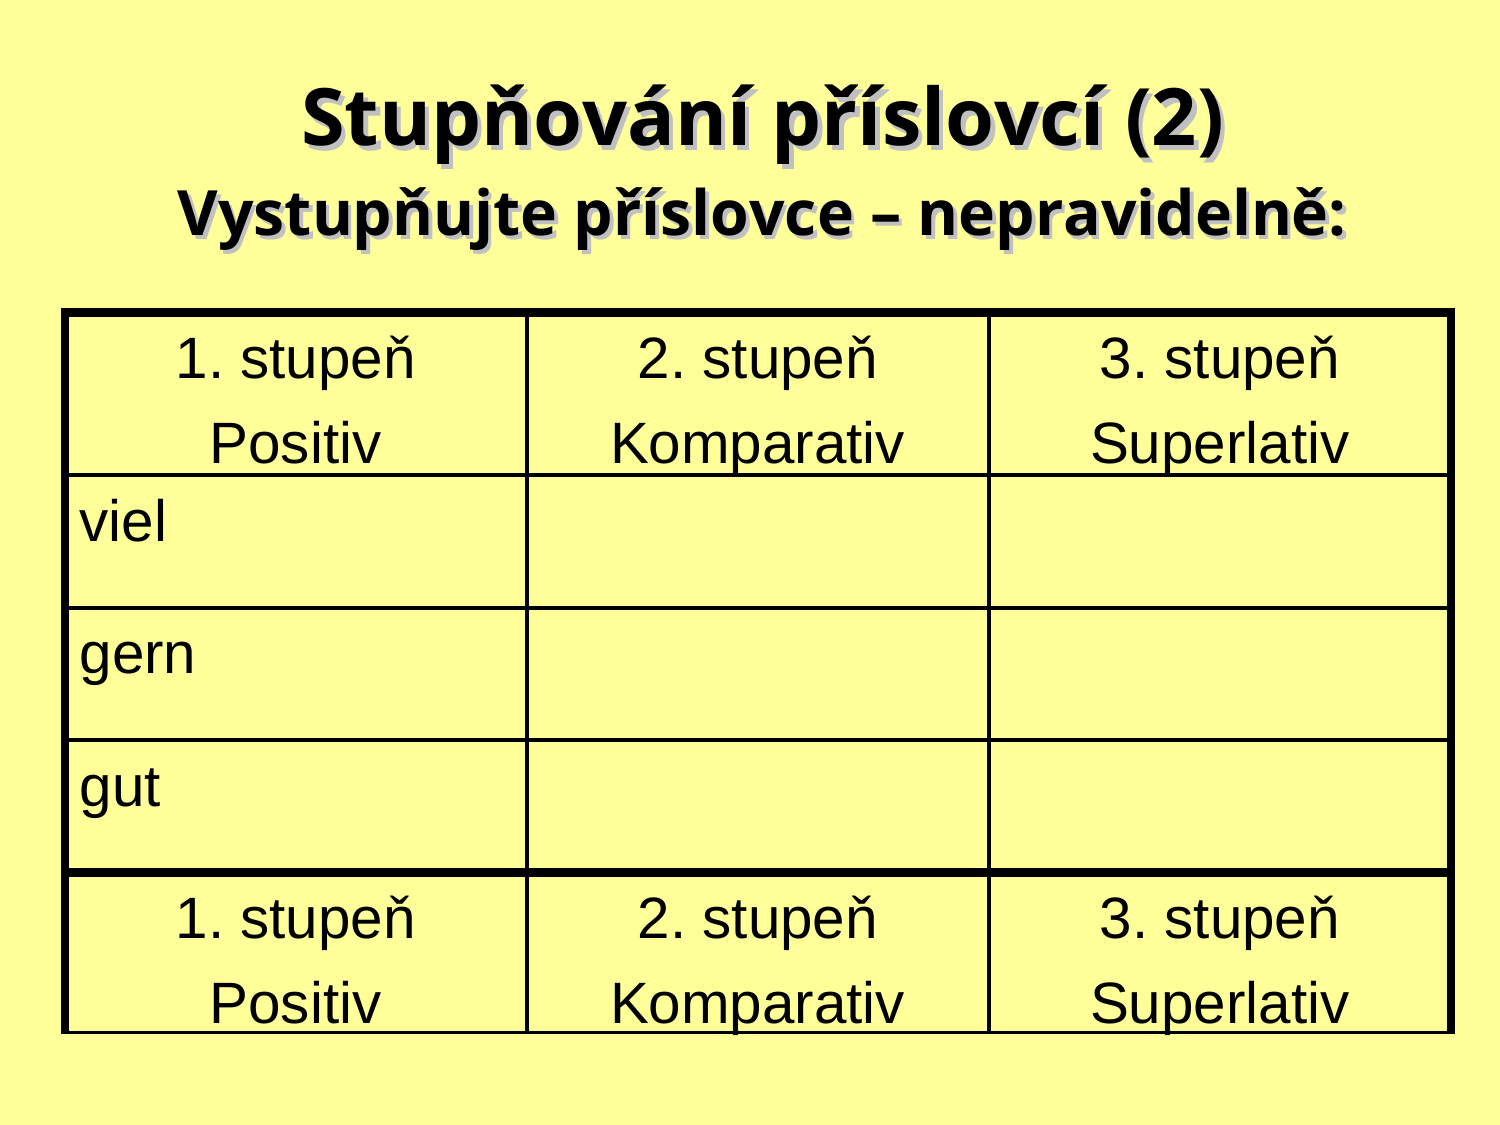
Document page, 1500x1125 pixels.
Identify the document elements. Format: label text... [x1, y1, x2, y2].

table_cell viel [69, 477, 525, 606]
table_cell 2. stupeň Komparativ [529, 877, 987, 1031]
table_header 1. stupeň Positiv [69, 317, 525, 473]
table_cell 1. stupeň Positiv [69, 877, 525, 1031]
table_cell [529, 477, 987, 606]
table_cell [991, 477, 1447, 606]
title Stupňování příslovcí (2) Vystupňujte příslovce – nepravidelně: [75, 40, 1451, 276]
table_cell [529, 610, 987, 738]
table_cell gern [69, 610, 525, 738]
table_cell [991, 742, 1447, 868]
table_header 3. stupeň Superlativ [991, 317, 1447, 473]
table_header 2. stupeň Komparativ [529, 317, 987, 473]
table_cell [991, 610, 1447, 738]
table_cell gut [69, 742, 525, 868]
table_cell 3. stupeň Superlativ [991, 877, 1447, 1031]
table_cell [529, 742, 987, 868]
